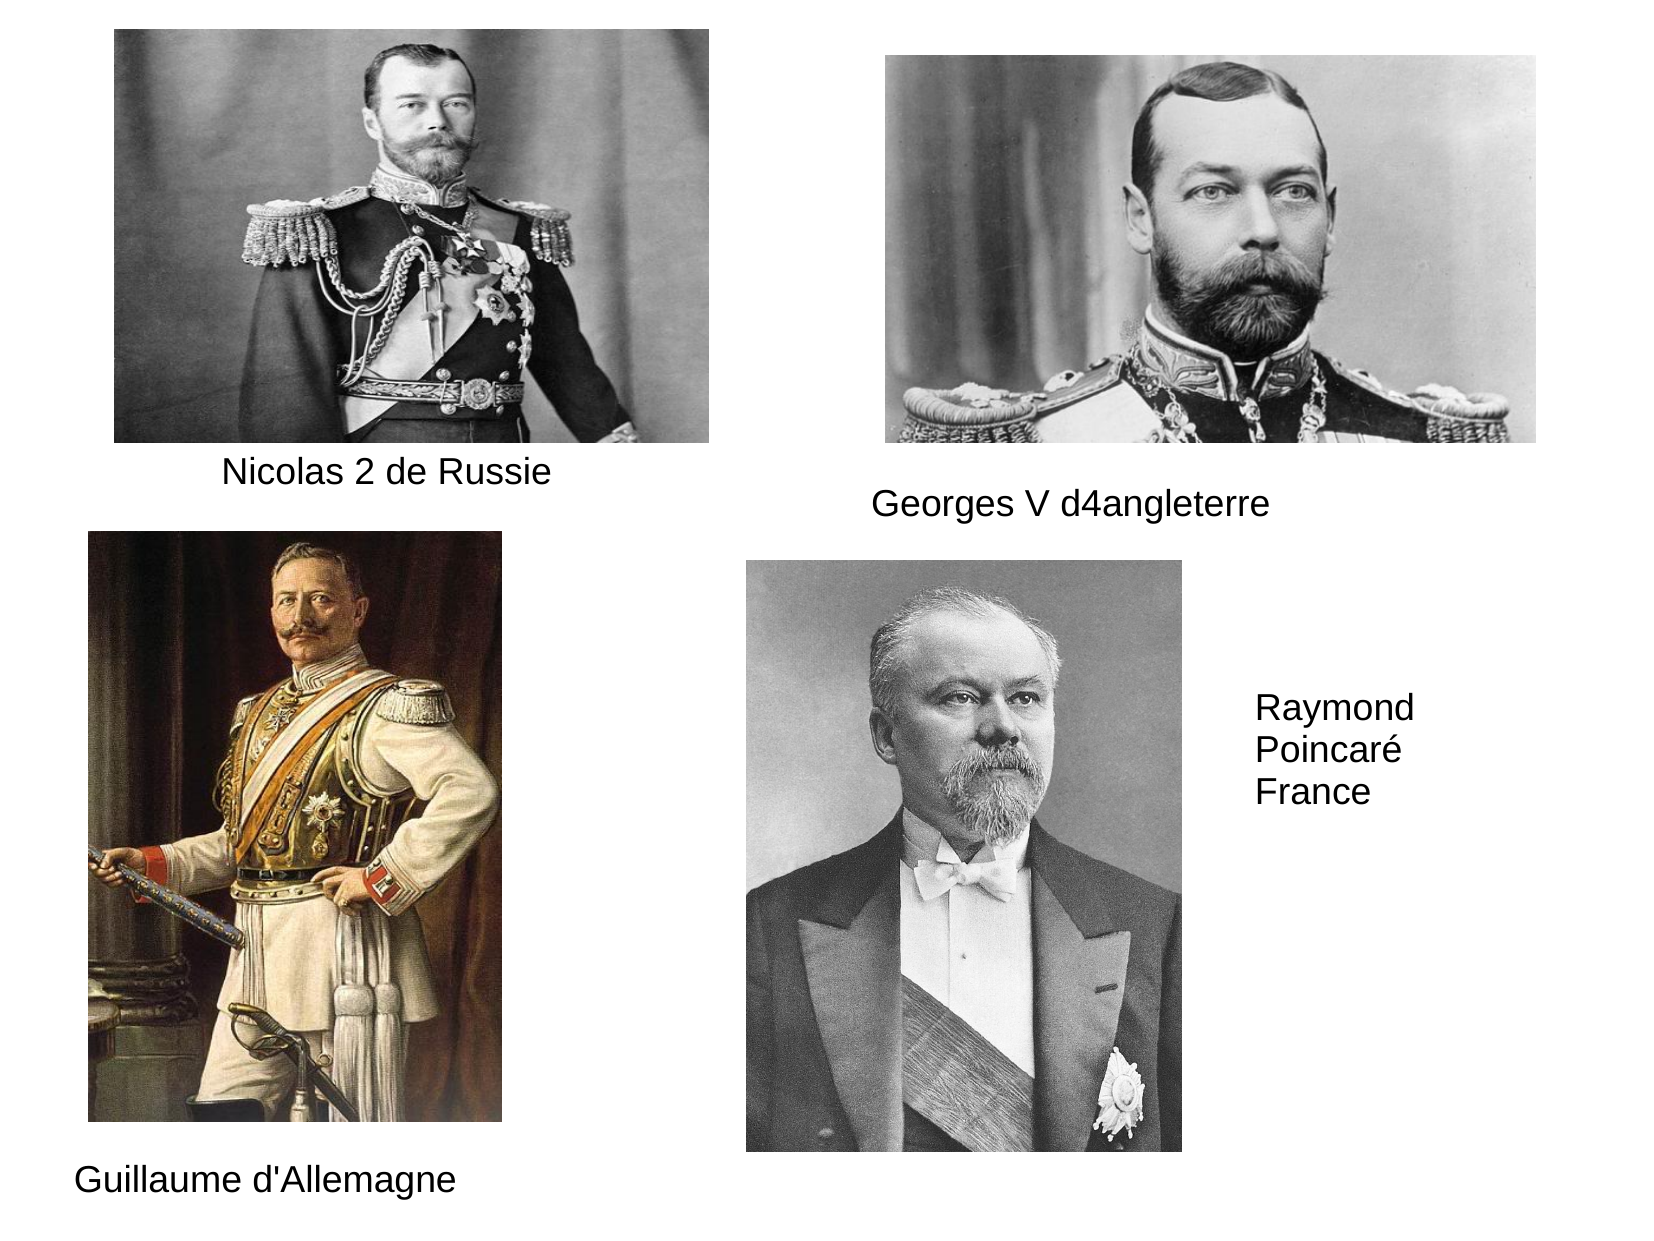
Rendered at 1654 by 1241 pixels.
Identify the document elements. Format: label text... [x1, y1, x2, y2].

picture [746, 560, 1182, 1152]
text_box Guillaume d'Allemagne [59, 1151, 473, 1209]
picture [885, 55, 1536, 443]
picture [114, 29, 709, 443]
picture [88, 531, 502, 1123]
text_box Raymond Poincaré France [1240, 679, 1565, 821]
text_box Nicolas 2 de Russie [206, 442, 650, 502]
text_box Georges V d4angleterre [856, 474, 1565, 532]
